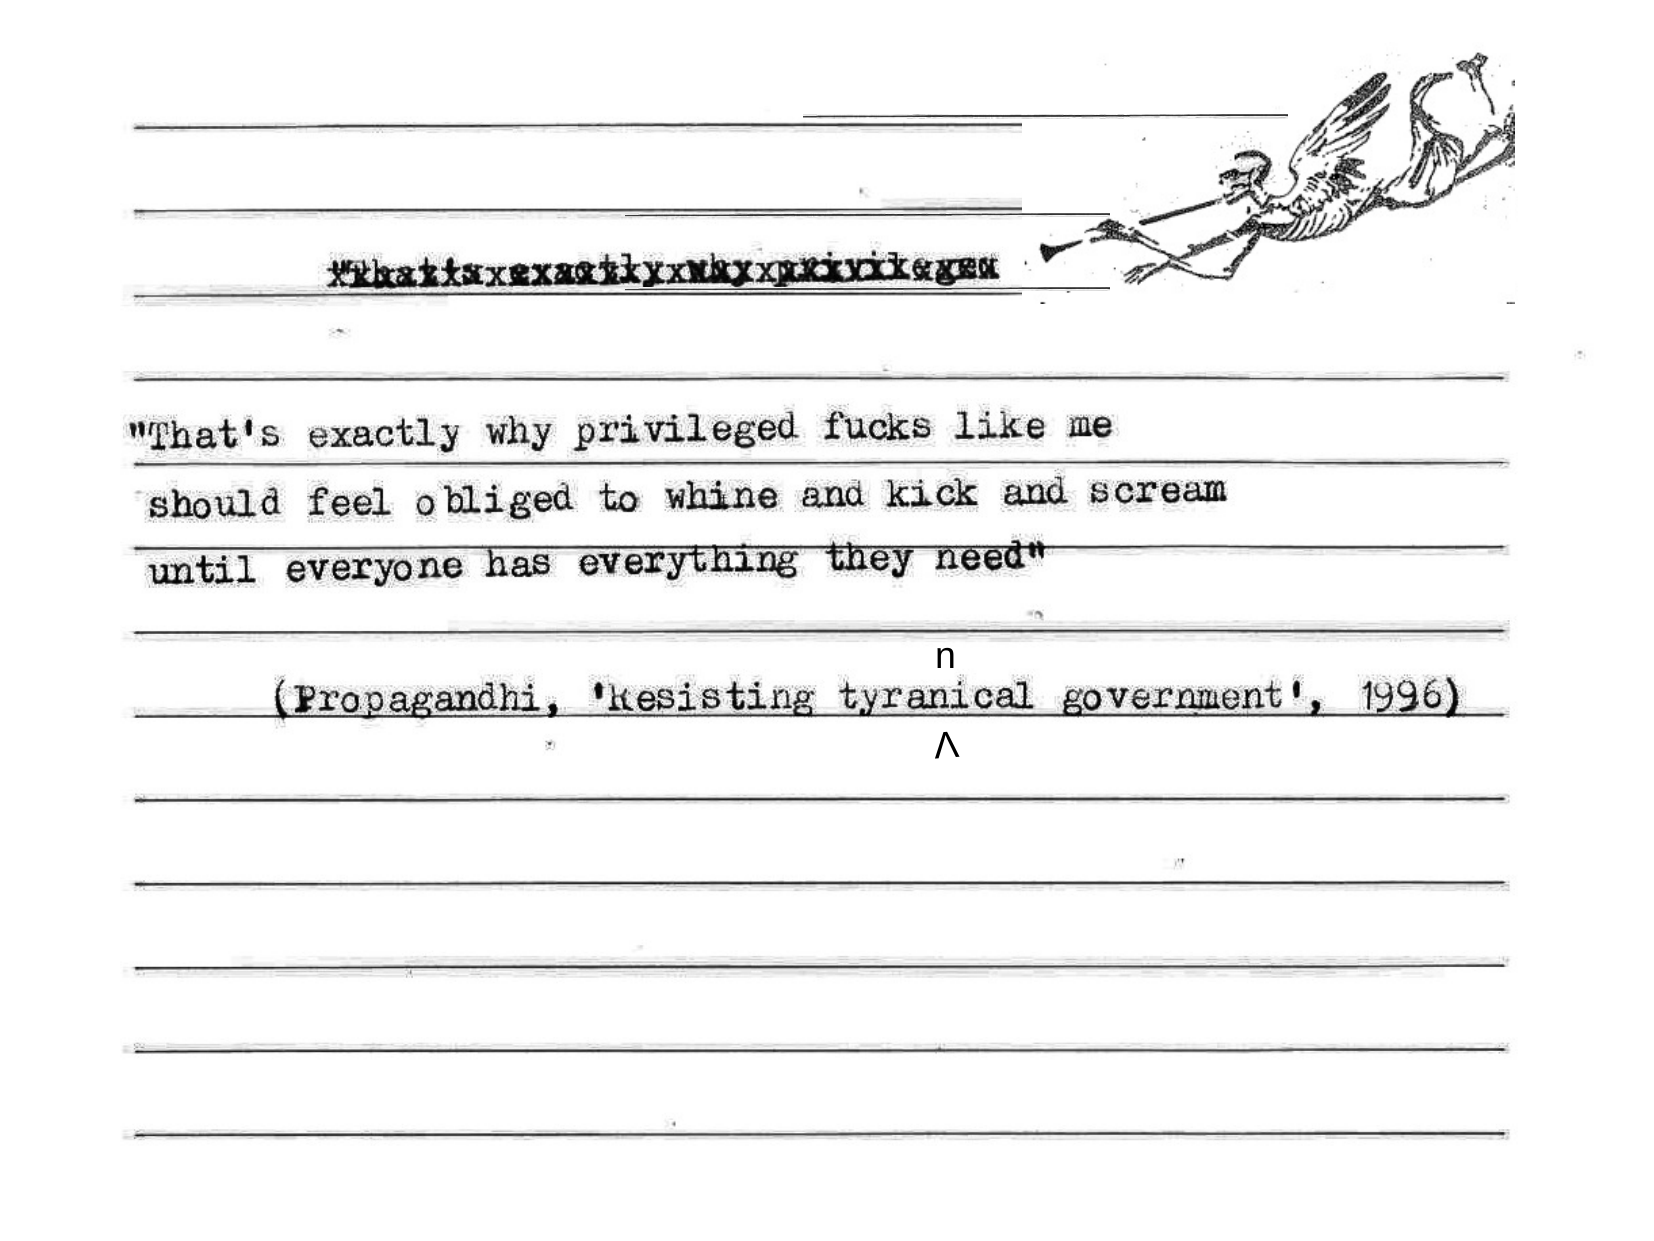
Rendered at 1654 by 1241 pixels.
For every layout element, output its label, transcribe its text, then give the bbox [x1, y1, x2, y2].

picture [23, 42, 1595, 1162]
text_box V [885, 664, 976, 778]
